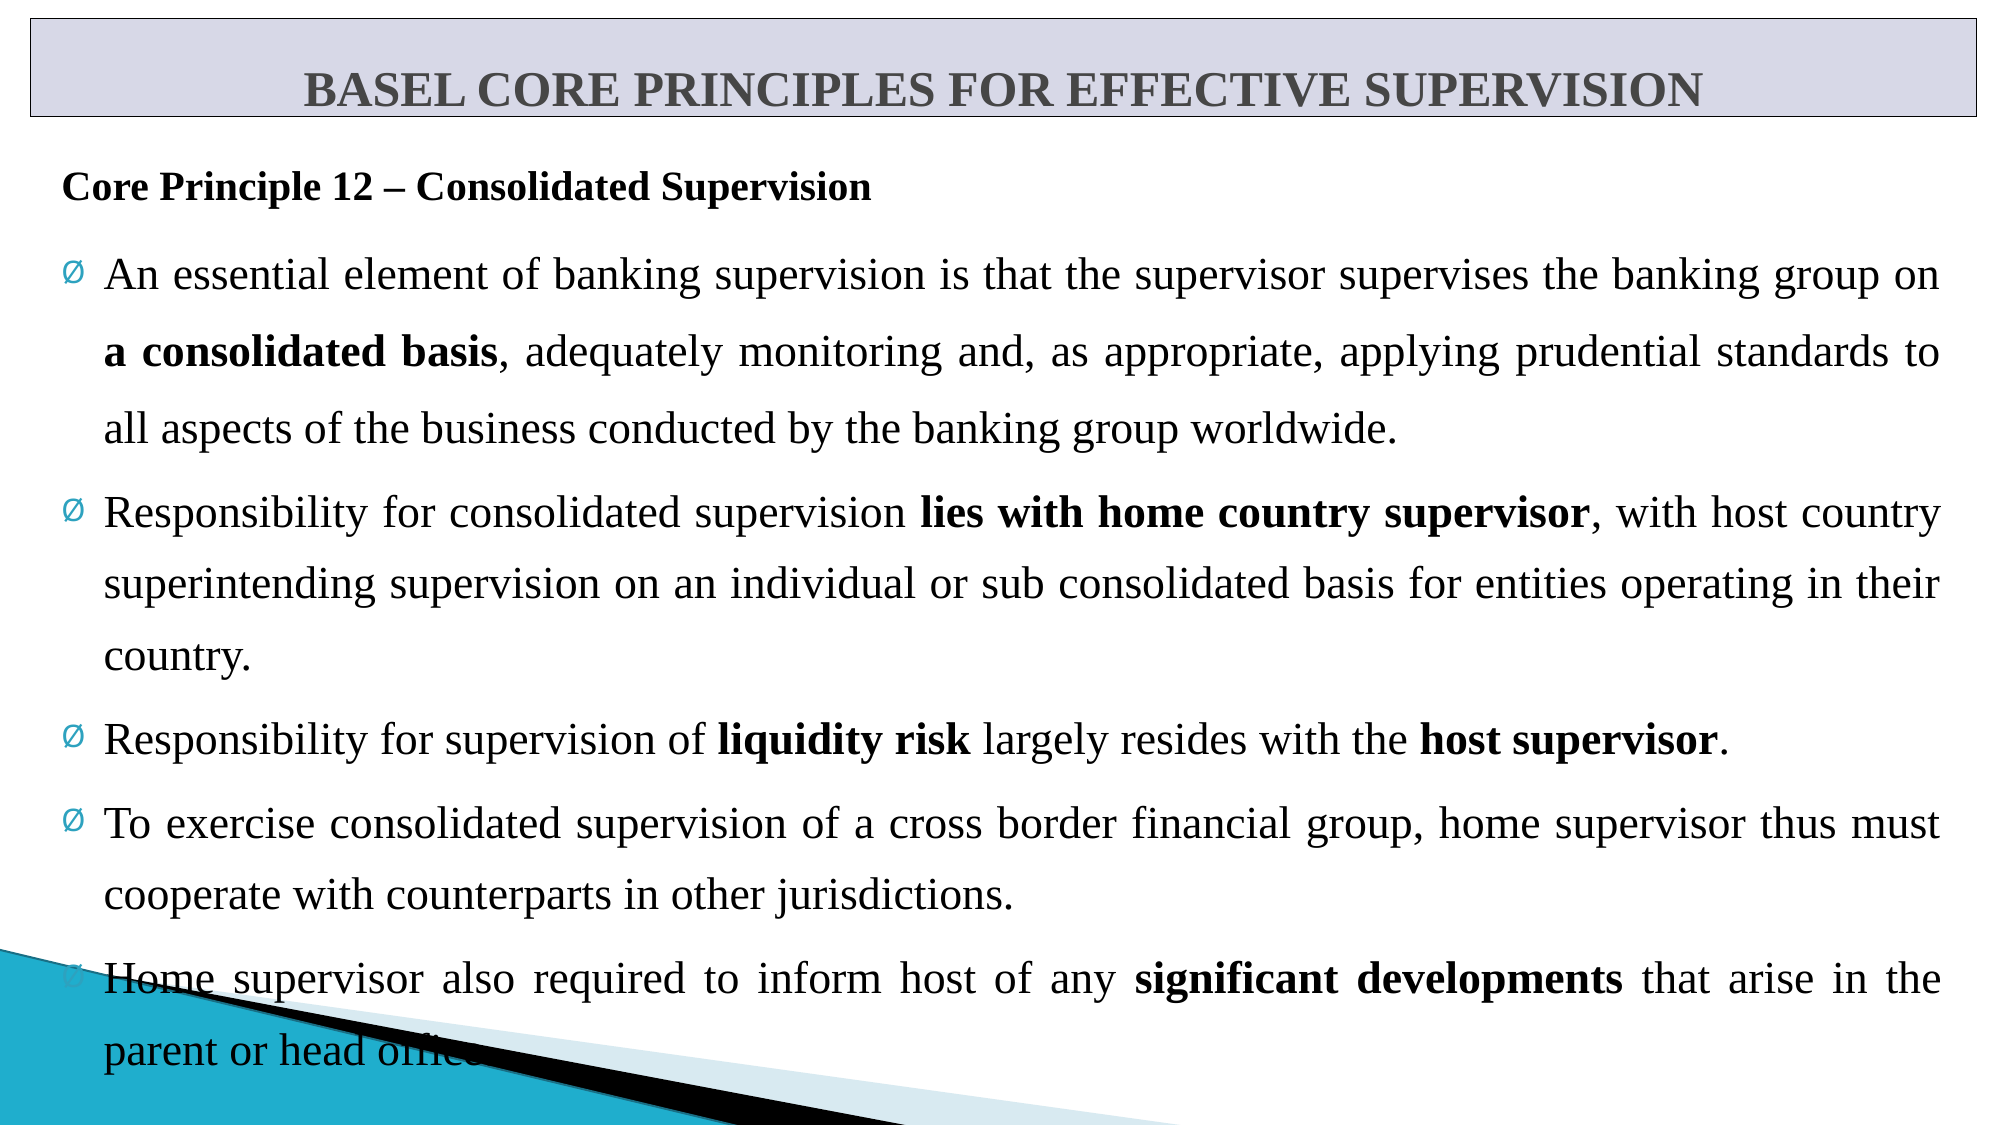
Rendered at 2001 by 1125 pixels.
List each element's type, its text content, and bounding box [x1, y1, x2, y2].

list Core Principle 12 – Consolidated Supervision An essential element of banking supervision is that the supervisor supervises the banking group on a consolidated basis, adequately monitoring and, as appropriate, applying prudential standards to all aspects of the business conducted by the banking group worldwide. Responsibility for consolidated supervision lies with home country supervisor, with host country superintending supervision on an individual or sub consolidated basis for entities operating in their country. Responsibility for supervision of liquidity risk largely resides with the host supervisor. To exercise consolidated supervision of a cross border financial group, home supervisor thus must cooperate with counterparts in other jurisdictions. Home supervisor also required to inform host of any significant developments that arise in the parent or head office. [28, 136, 1957, 1125]
title BASEL CORE PRINCIPLES FOR EFFECTIVE SUPERVISION [30, 18, 1977, 117]
